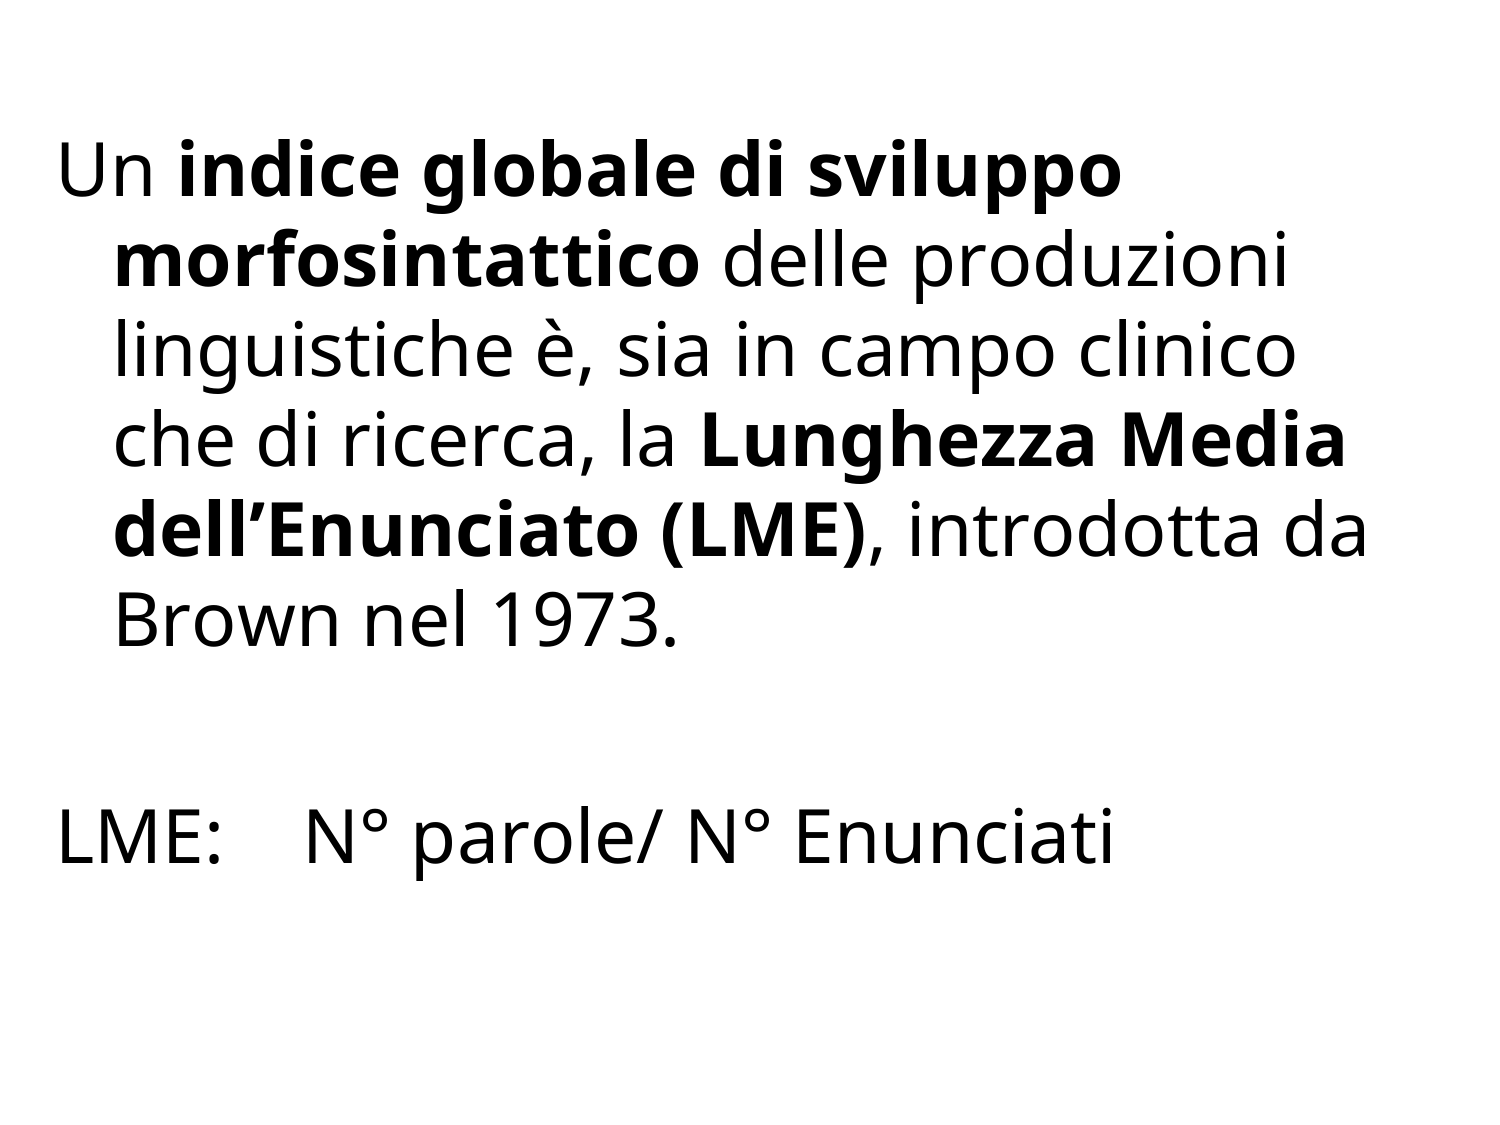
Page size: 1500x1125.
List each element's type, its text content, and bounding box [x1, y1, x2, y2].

list Un indice globale di sviluppo morfosintattico delle produzioni linguistiche è, sia in campo clinico che di ricerca, la Lunghezza Media dell’Enunciato (LME), introdotta da Brown nel 1973. LME: N° parole/ N° Enunciati [41, 113, 1404, 1024]
